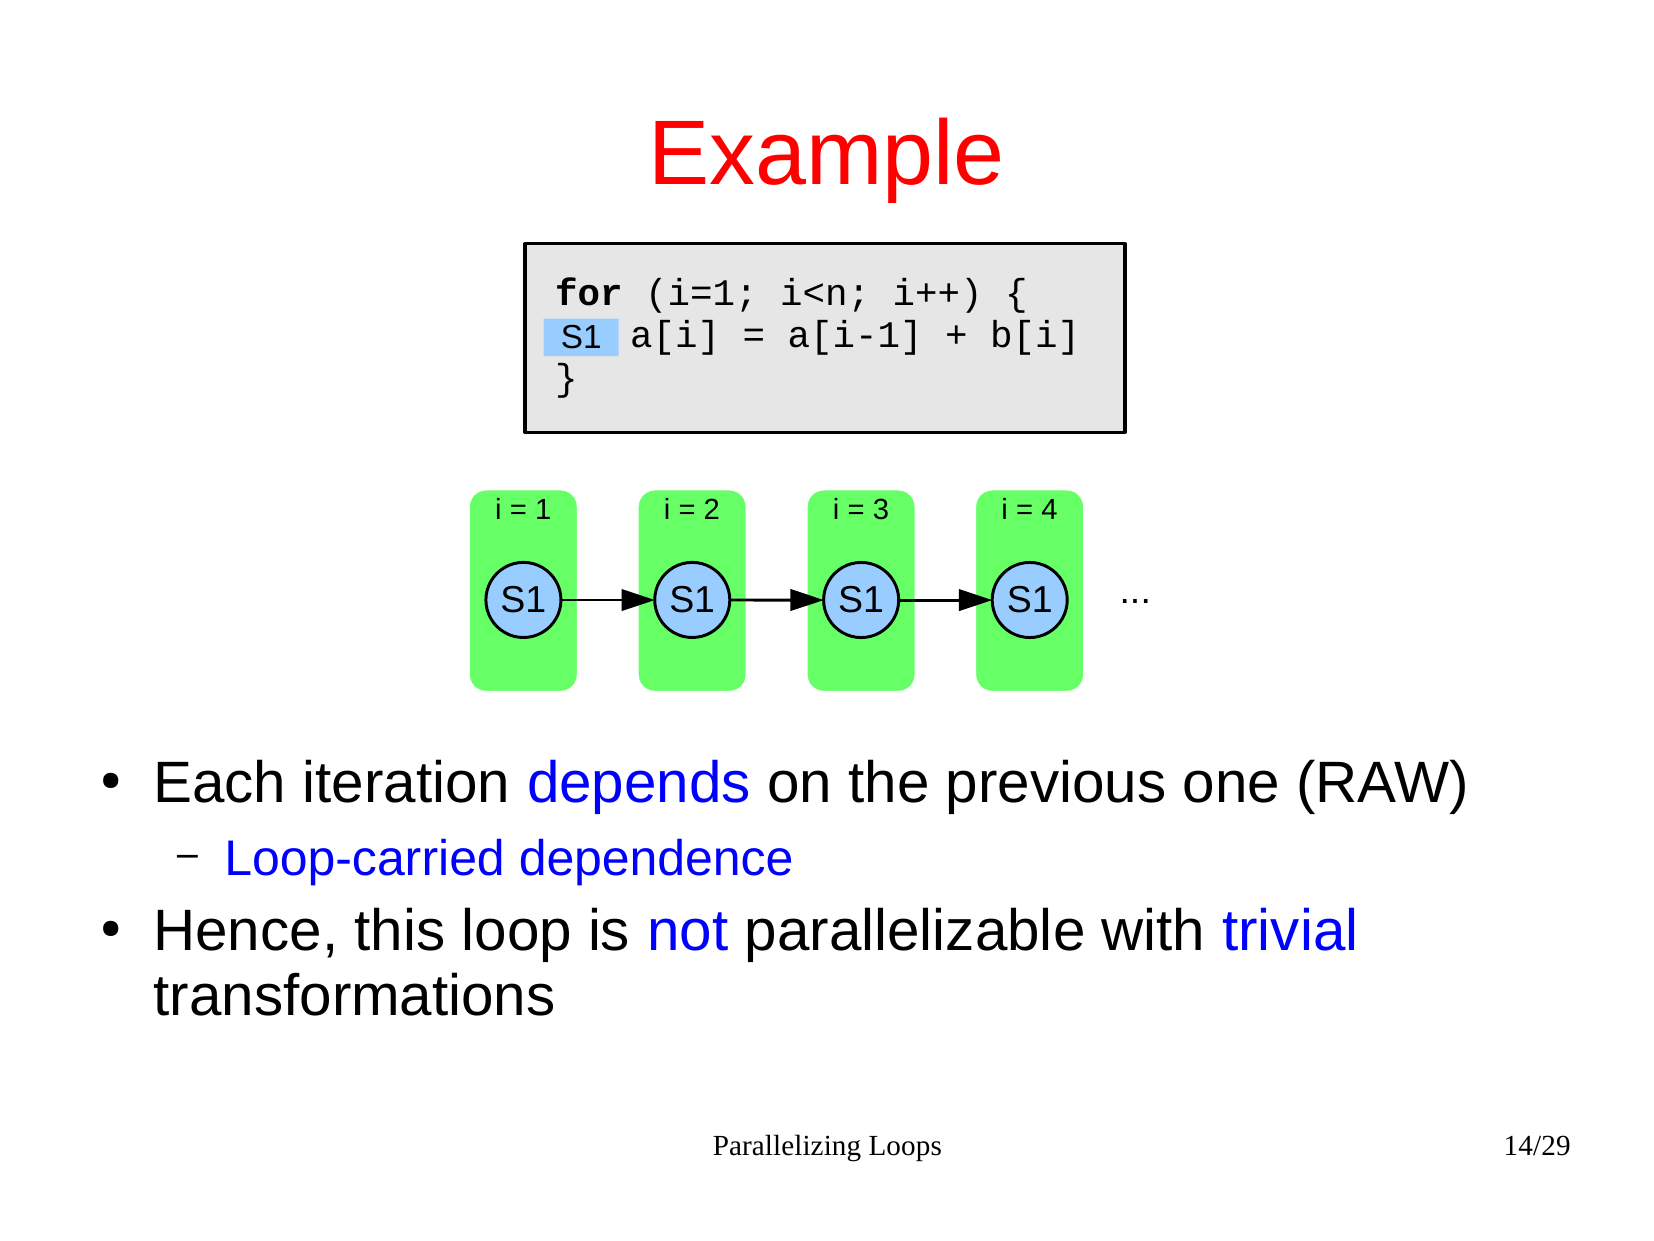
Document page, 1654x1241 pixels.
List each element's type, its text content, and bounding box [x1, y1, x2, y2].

text_box i = 4 [973, 487, 1087, 694]
text_box S1 [543, 318, 619, 357]
text_box S1 [654, 562, 730, 638]
title Example [82, 49, 1571, 257]
text_box i = 3 [804, 487, 918, 599]
list Each iteration depends on the previous one (RAW) Loop-carried dependence Hence, this loop is not parallelizable with trivial transformations [82, 750, 1571, 1107]
text_box i = 2 [635, 487, 749, 599]
text_box S1 [823, 562, 899, 638]
text_box for (i=1; i<n; i++) { a[i] = a[i-1] + b[i] } [525, 243, 1126, 433]
text_box i = 2 [635, 601, 749, 694]
text_box i = 3 [804, 601, 918, 694]
text_box S1 [485, 562, 561, 638]
text_box i = 1 [466, 487, 580, 694]
text_box S1 [992, 562, 1068, 638]
text_box ... [1104, 562, 1180, 620]
